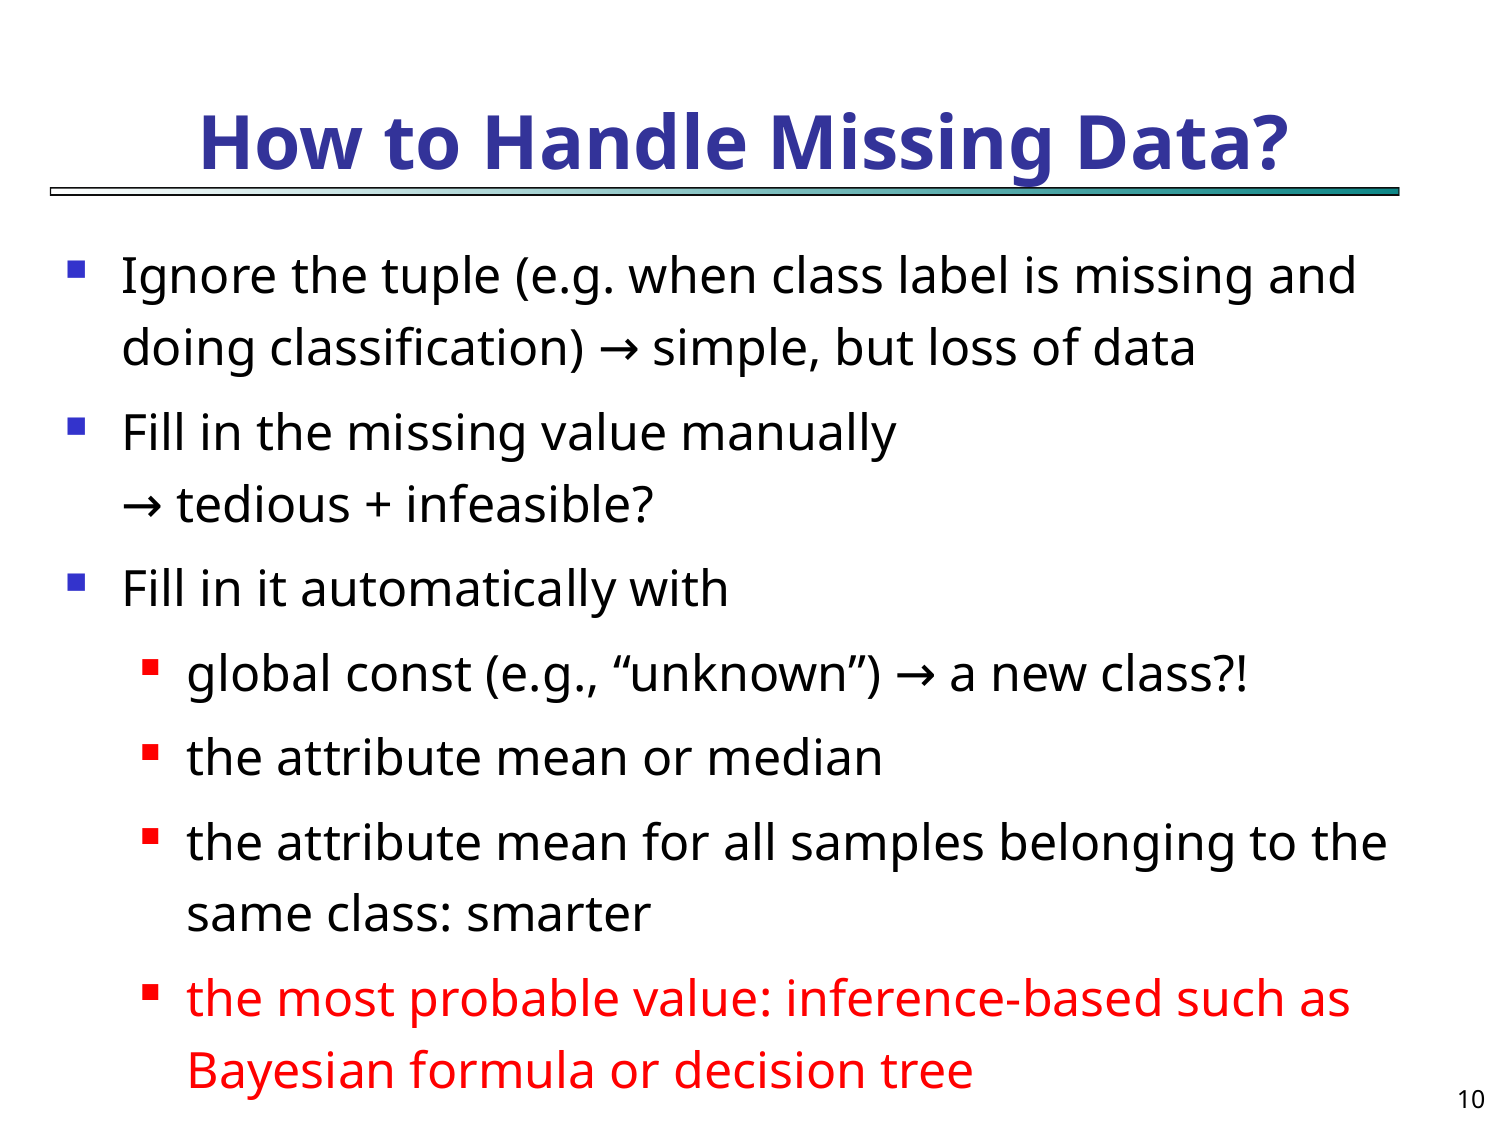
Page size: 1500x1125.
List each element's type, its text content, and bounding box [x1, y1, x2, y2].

list Ignore the tuple (e.g. when class label is missing and doing classification) → simple, but loss of data Fill in the missing value manually → tedious + infeasible? Fill in it automatically with global const (e.g., “unknown”) → a new class?! the attribute mean or median the attribute mean for all samples belonging to the same class: smarter the most probable value: inference-based such as Bayesian formula or decision tree [50, 224, 1450, 1106]
text_box 1 [1187, 1062, 1500, 1125]
title How to Handle Missing Data? [124, 0, 1363, 192]
